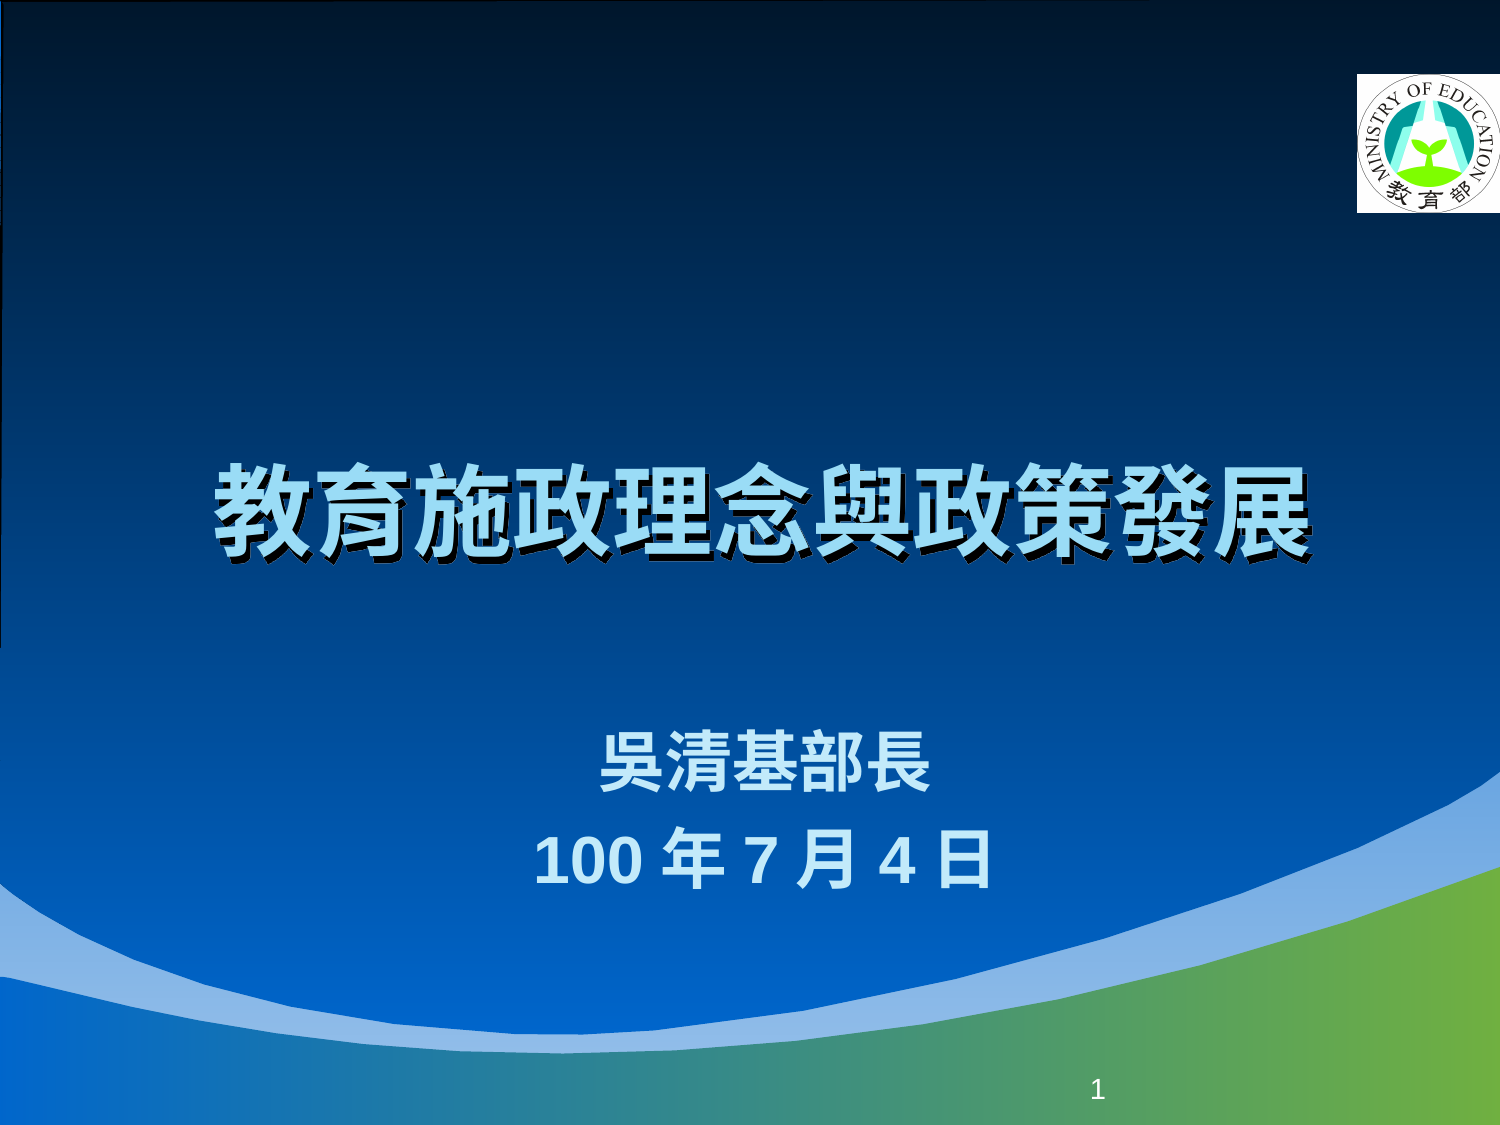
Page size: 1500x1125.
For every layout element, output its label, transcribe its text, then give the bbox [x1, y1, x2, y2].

list 吳清基部長 100年7月4日 [62, 712, 1413, 913]
title 教育施政理念與政策發展 [87, 437, 1438, 580]
picture [1357, 75, 1500, 213]
text_box 1 [1074, 1062, 1426, 1103]
